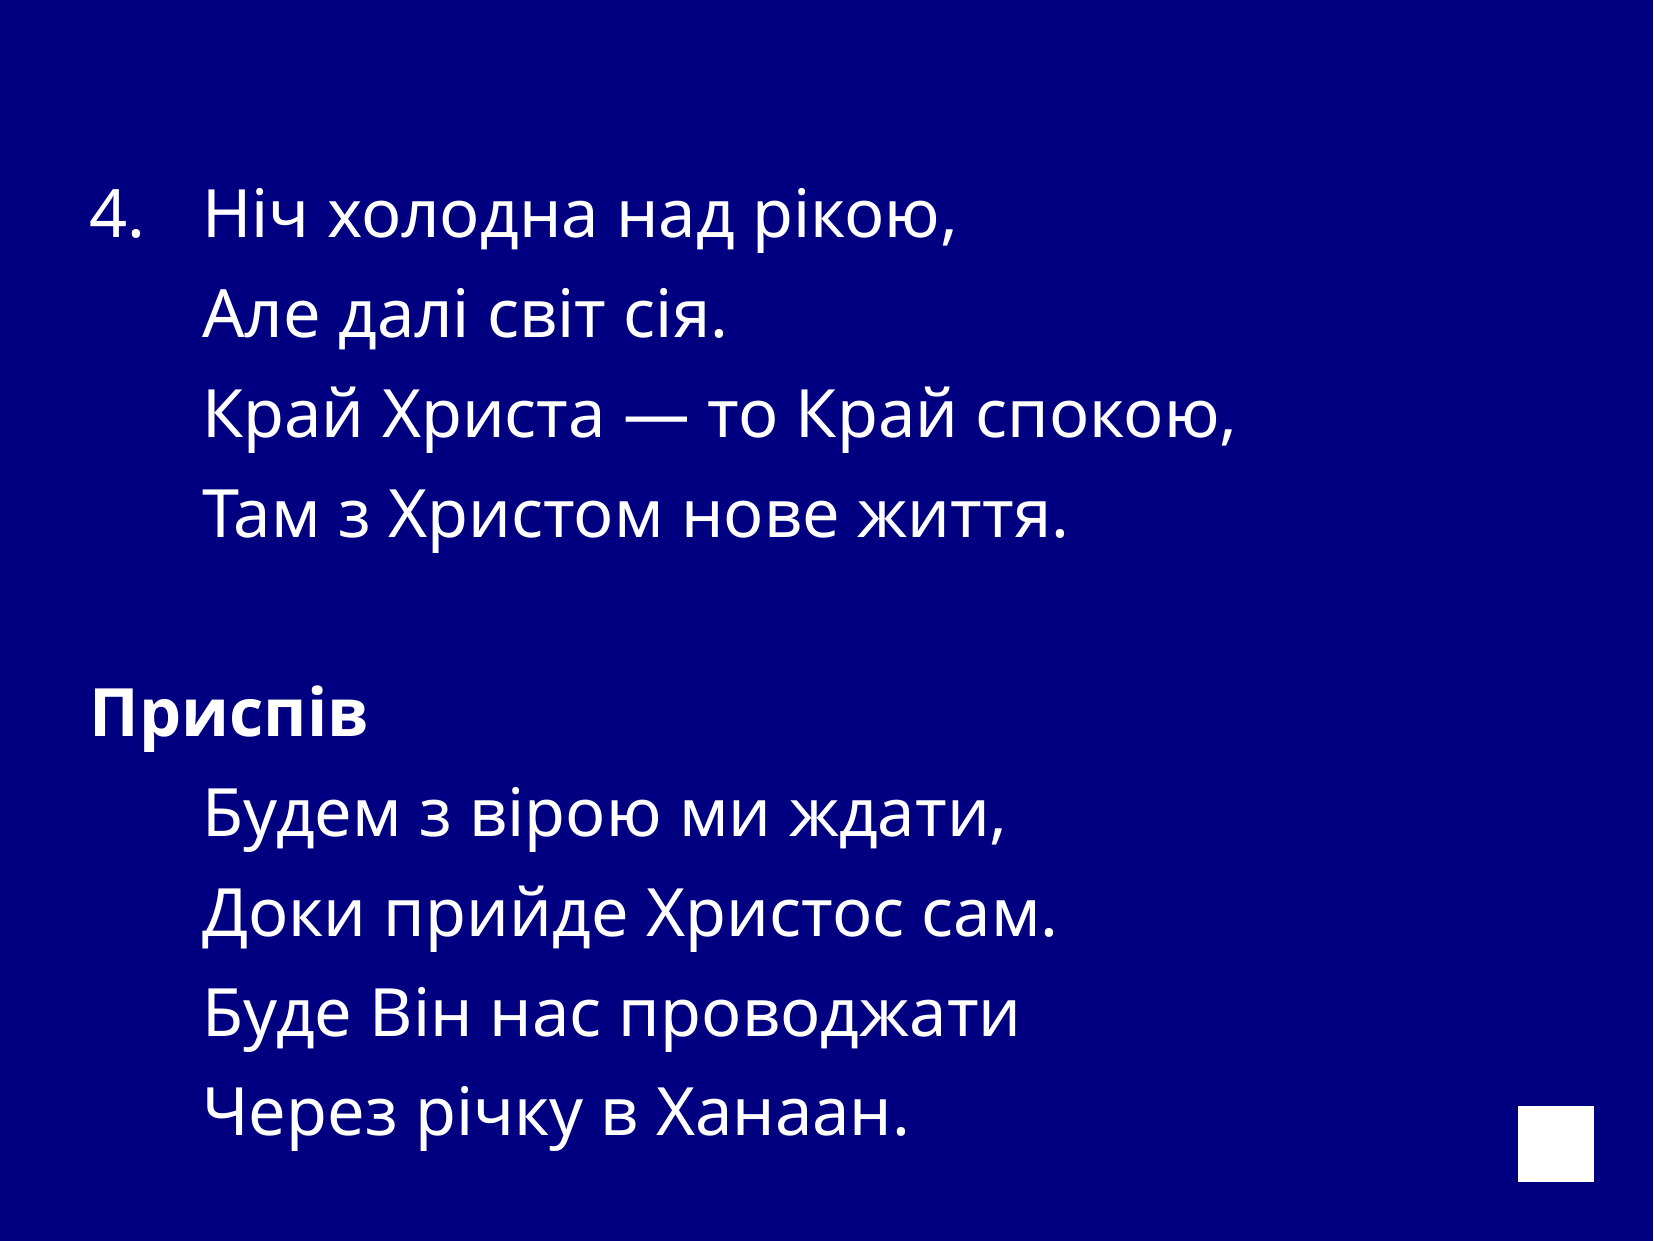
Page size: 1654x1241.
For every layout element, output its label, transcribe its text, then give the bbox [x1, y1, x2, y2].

text_box [1518, 1106, 1594, 1182]
text_box 4. Ніч холодна над рікою, Але далі світ сія. Край Христа ― то Край спокою, Там з Христом нове життя. Приспів Будем з вірою ми ждати, Доки прийде Христос сам. Буде Він нас проводжати Через річку в Ханаан. [75, 150, 1576, 1163]
